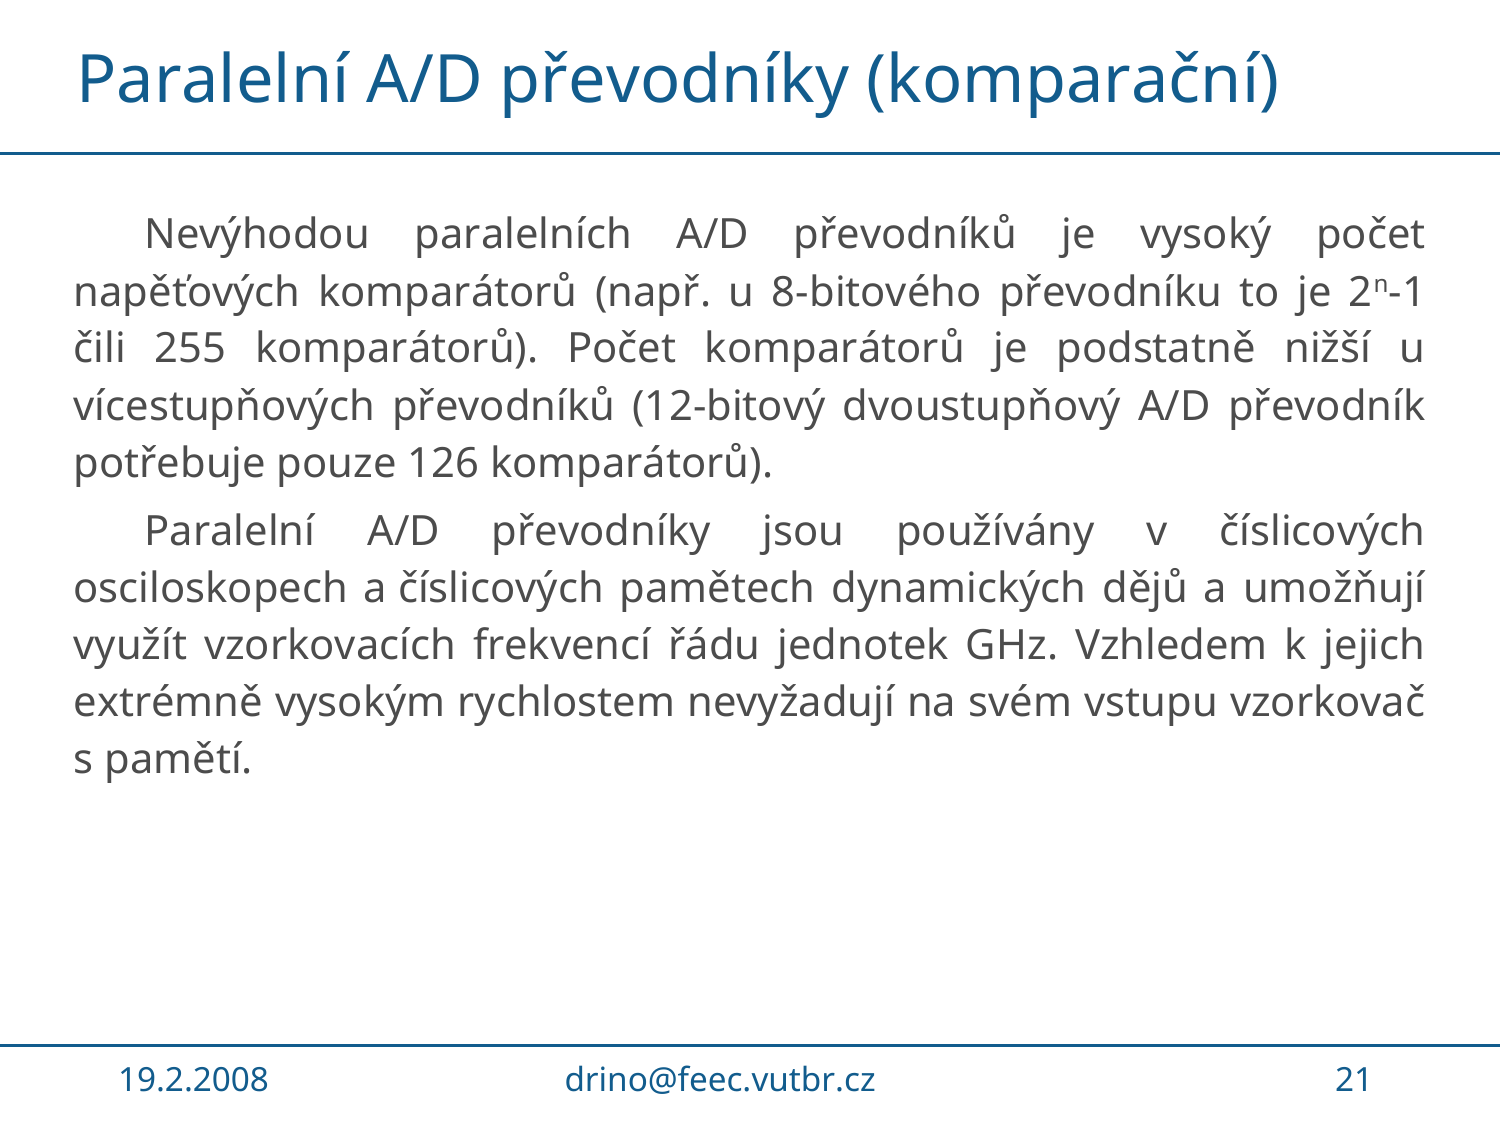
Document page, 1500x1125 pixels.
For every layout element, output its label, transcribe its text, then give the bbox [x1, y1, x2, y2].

text_box 19.2.2008 [103, 1049, 432, 1125]
text_box drino@feec.vutbr.cz [454, 1049, 987, 1125]
title Paralelní A/D převodníky (komparační) [0, 0, 1500, 152]
text_box Nevýhodou paralelních A/D převodníků je vysoký počet napěťových komparátorů (např. u 8-bitového převodníku to je 2n-1 čili 255 komparátorů). Počet komparátorů je podstatně nižší u vícestupňových převodníků (12-bitový dvoustupňový A/D převodník potřebuje pouze 126 komparátorů). Paralelní A/D převodníky jsou používány v číslicových osciloskopech a číslicových pamětech dynamických dějů a umožňují využít vzorkovacích frekvencí řádu jednotek GHz. Vzhledem k jejich extrémně vysokým rychlostem nevyžadují na svém vstupu vzorkovač s pamětí. [59, 196, 1442, 794]
text_box 20 [1075, 1049, 1388, 1125]
